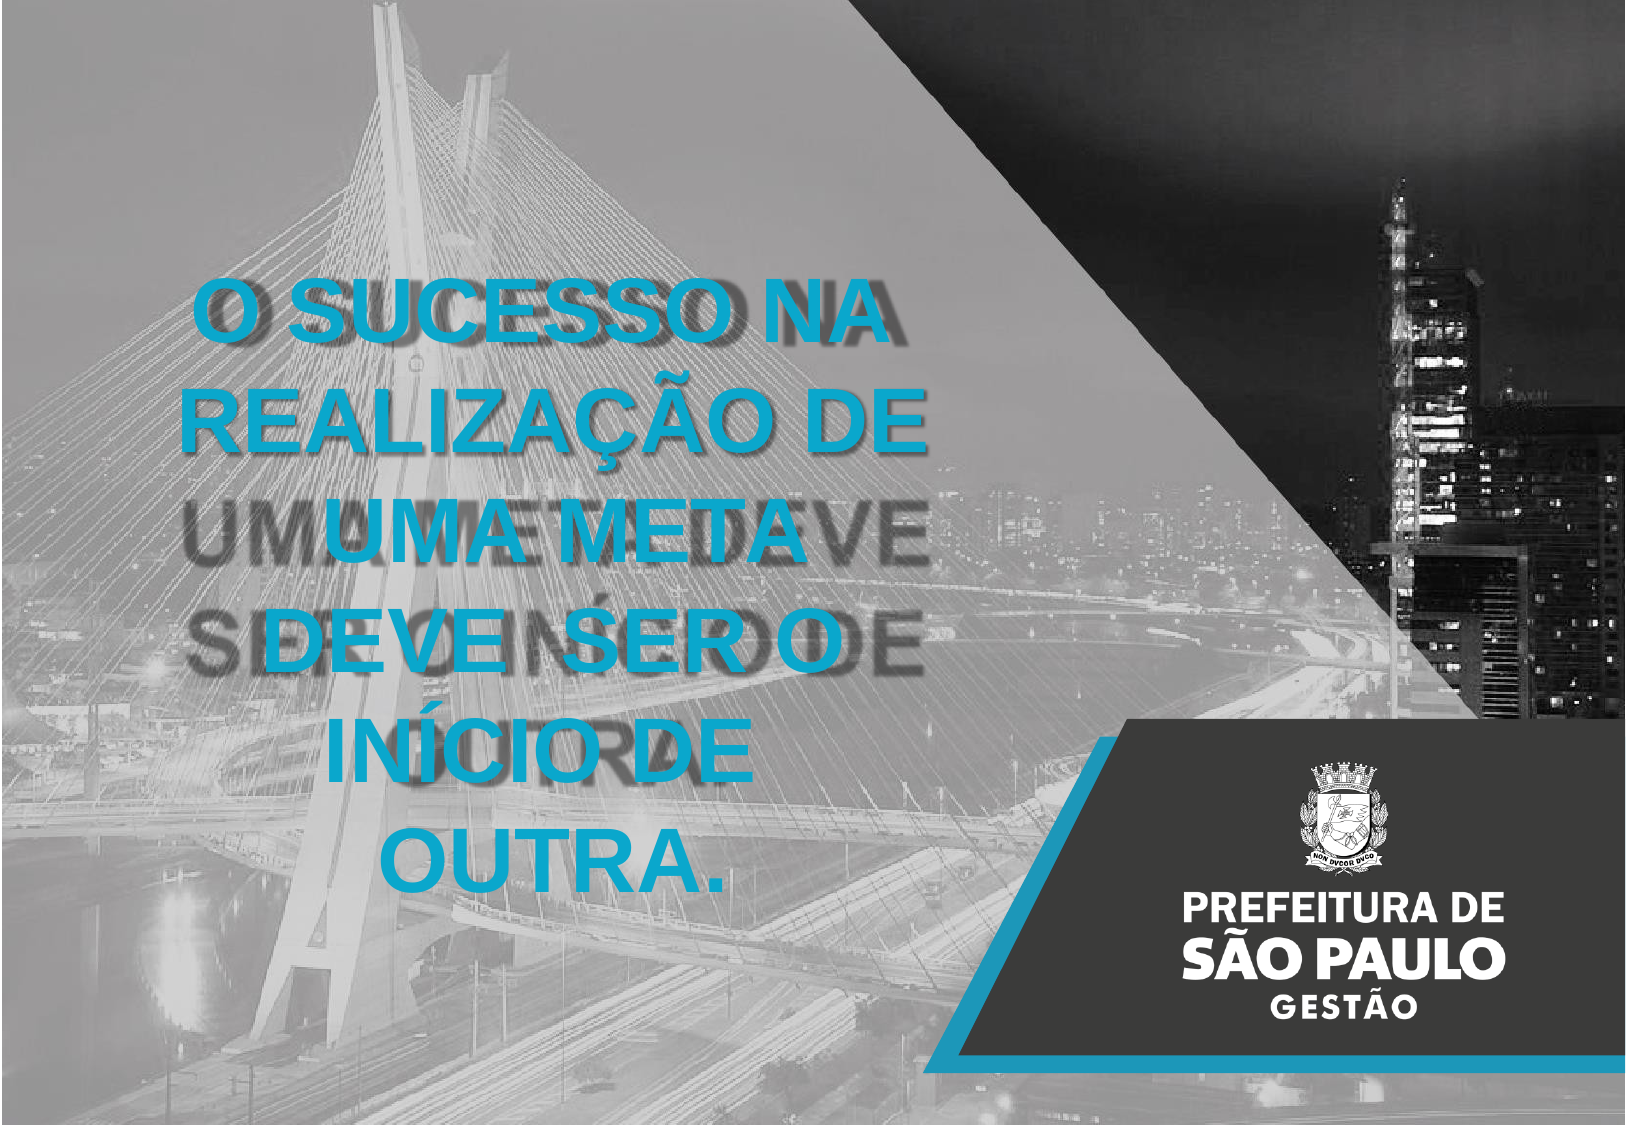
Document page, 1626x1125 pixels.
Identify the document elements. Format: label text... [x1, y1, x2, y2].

title O SUCESSO NA REALIZAÇÃO DE UMA META DEVE SER O INÍCIO DE OUTRA. [172, 248, 933, 804]
